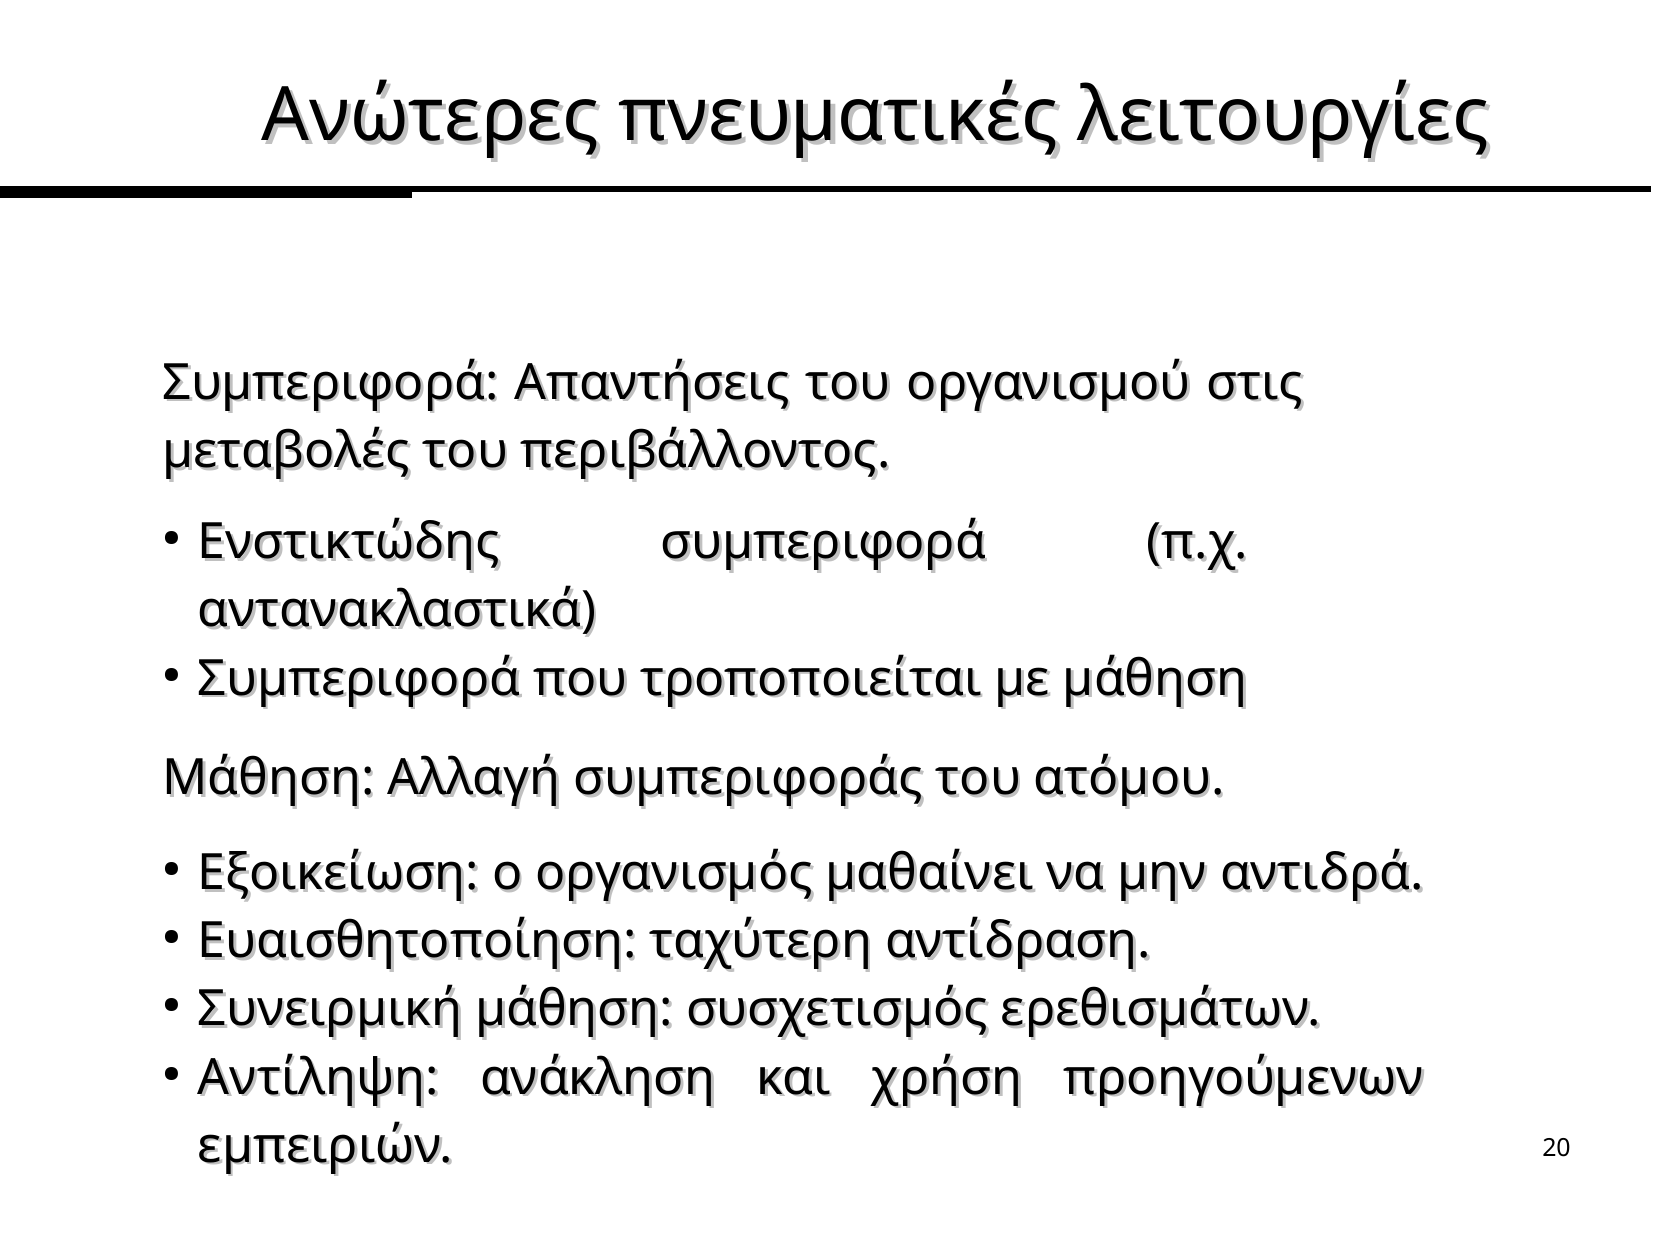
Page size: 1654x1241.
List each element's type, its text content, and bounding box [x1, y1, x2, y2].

text_box Ανώτερες πνευματικές λειτουργίες [246, 52, 1402, 158]
text_box Μάθηση: Αλλαγή συμπεριφοράς του ατόμου. [147, 733, 1548, 810]
text_box Εξοικείωση: ο οργανισμός μαθαίνει να μην αντιδρά. Ευαισθητοποίηση: ταχύτερη αντίδραση. Συνειρμική μάθηση: συσχετισμός ερεθισμάτων. Αντίληψη: ανάκληση και χρήση προηγούμενων εμπειριών. [147, 828, 1548, 1085]
text_box Συμπεριφορά: Απαντήσεις του οργανισμού στις μεταβολές του περιβάλλοντος. [147, 338, 1548, 474]
text_box Ενστικτώδης συμπεριφορά (π.χ. αντανακλαστικά) Συμπεριφορά που τροποποιείται με μάθηση [147, 497, 1323, 634]
